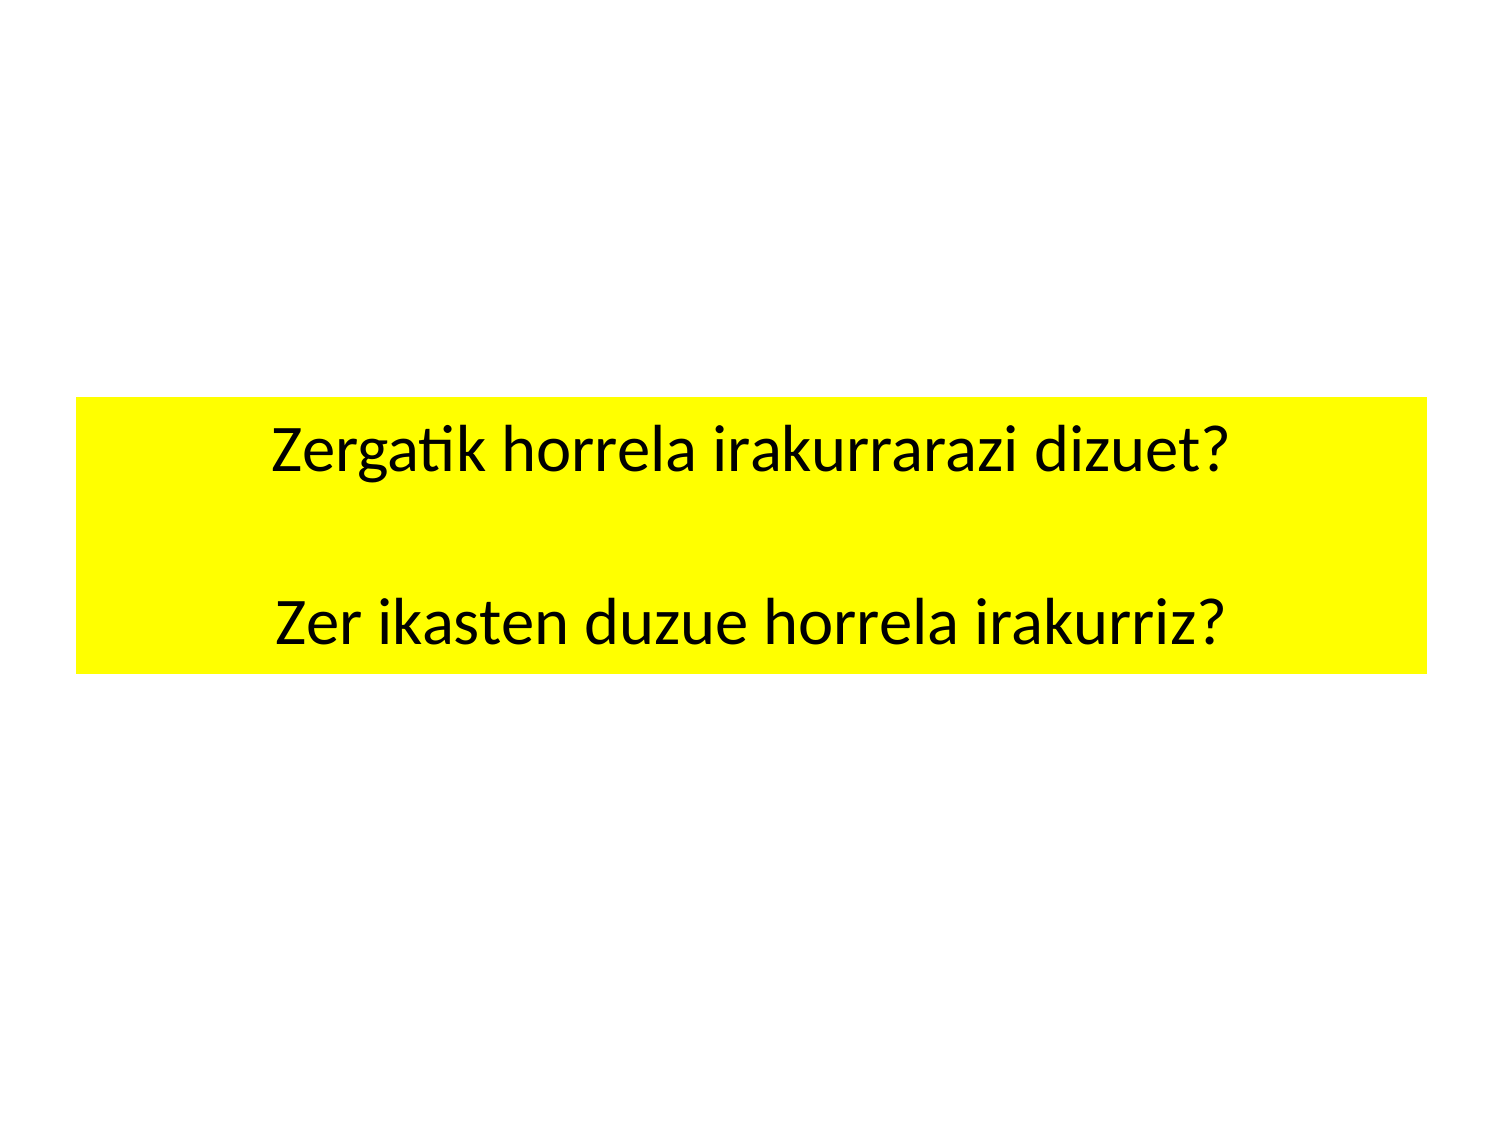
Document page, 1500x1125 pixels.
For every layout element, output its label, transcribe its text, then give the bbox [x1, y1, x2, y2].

text_box Zergatik horrela irakurrarazi dizuet? Zer ikasten duzue horrela irakurriz? [76, 397, 1427, 674]
